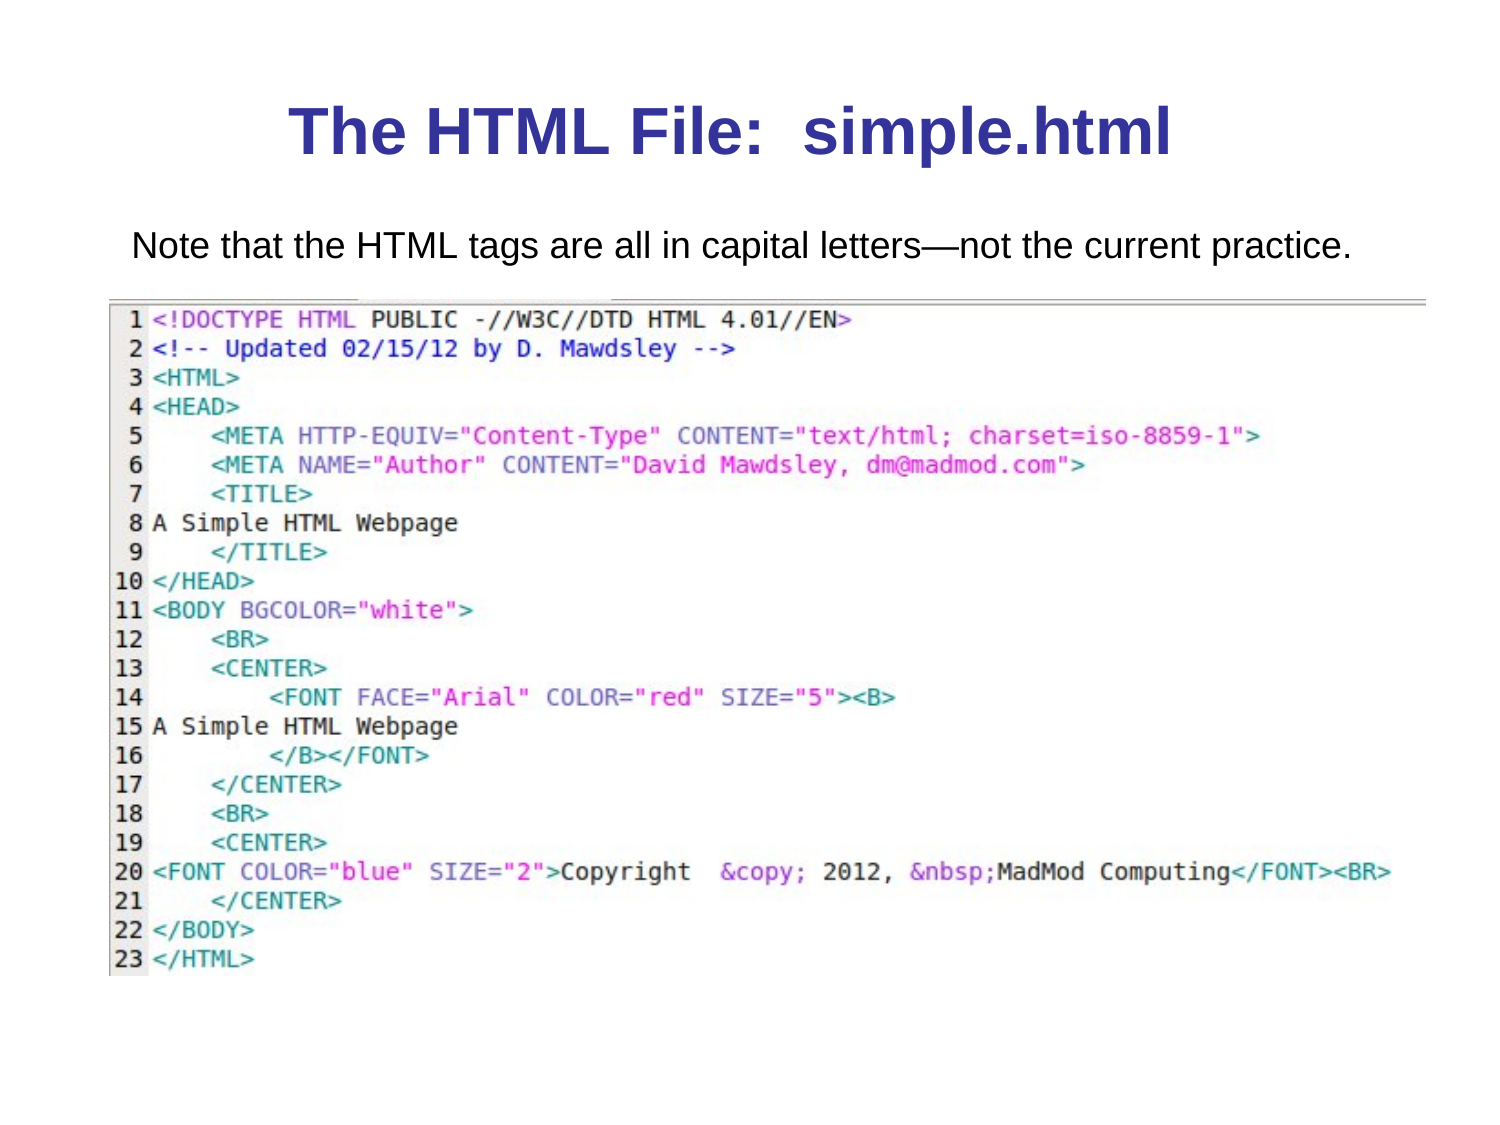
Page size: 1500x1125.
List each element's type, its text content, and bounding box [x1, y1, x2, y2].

list Note that the HTML tags are all in capital letters—not the current practice. [75, 224, 1426, 300]
title The HTML File: simple.html [150, 74, 1313, 188]
picture [109, 299, 1426, 976]
